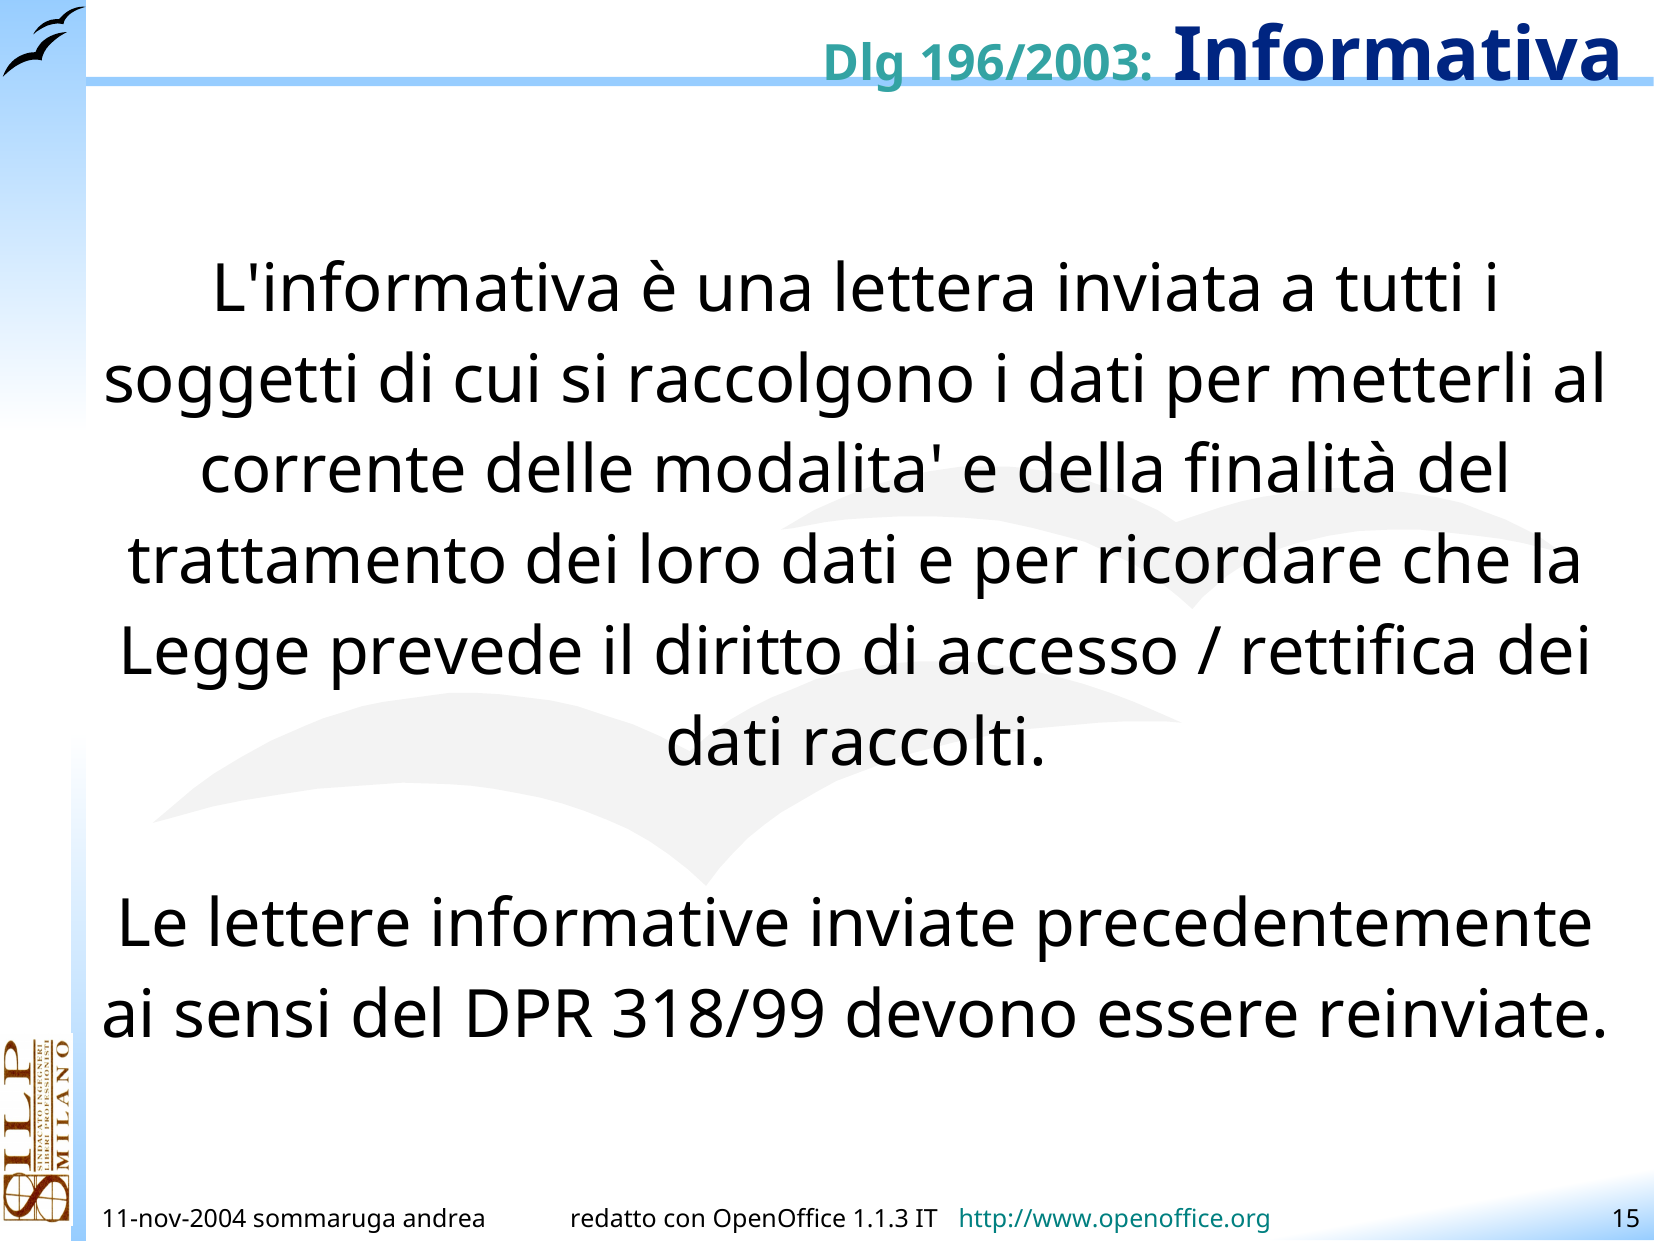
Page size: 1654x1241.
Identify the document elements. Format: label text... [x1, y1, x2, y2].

subtitle L'informativa è una lettera inviata a tutti i soggetti di cui si raccolgono i dati per metterli al corrente delle modalita' e della finalità del trattamento dei loro dati e per ricordare che la Legge prevede il diritto di accesso / rettifica dei dati raccolti. Le lettere informative inviate precedentemente ai sensi del DPR 318/99 devono essere reinviate. [85, 134, 1628, 1163]
picture [0, 1033, 73, 1226]
title Dlg 196/2003: Informativa [85, 0, 1654, 104]
